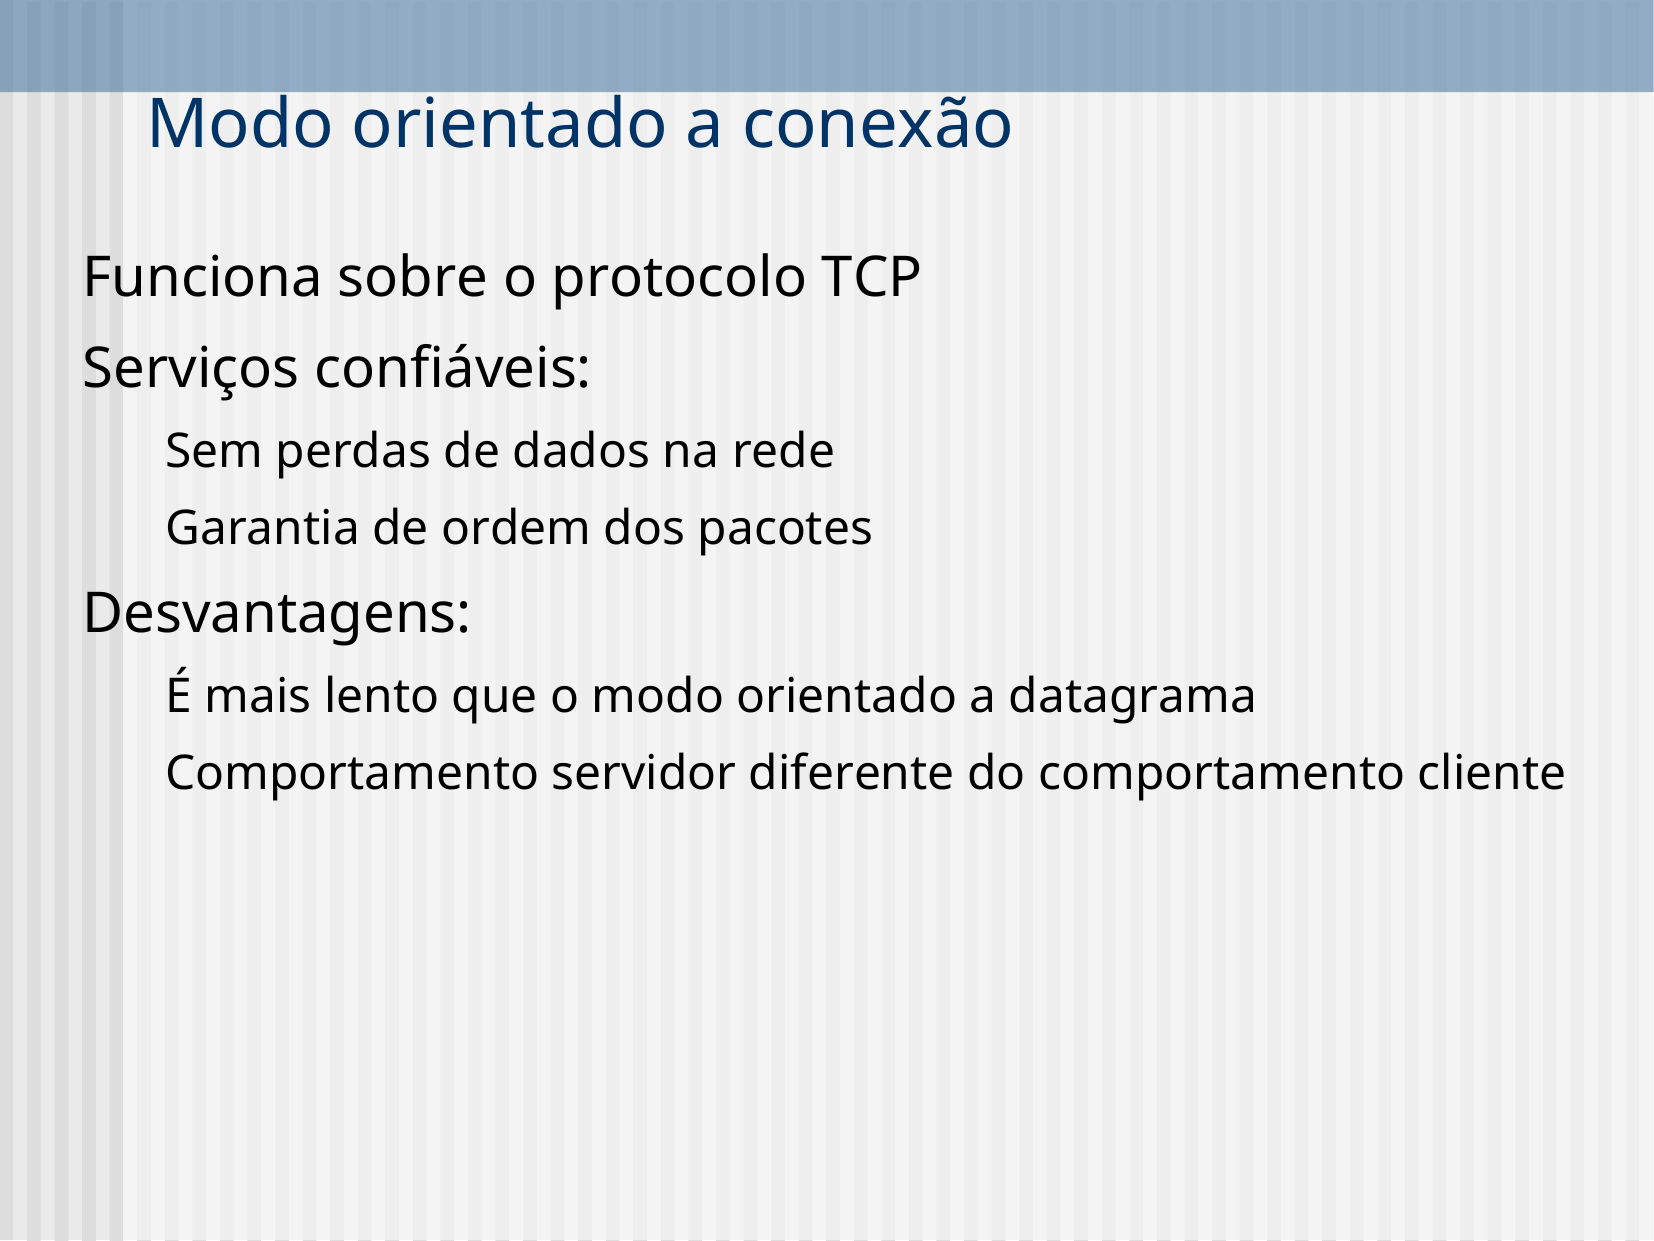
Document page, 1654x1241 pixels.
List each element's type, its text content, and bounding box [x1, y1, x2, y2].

title Modo orientado a conexão [146, 36, 1536, 204]
list Funciona sobre o protocolo TCP Serviços confiáveis: Sem perdas de dados na rede Garantia de ordem dos pacotes Desvantagens: É mais lento que o modo orientado a datagrama Comportamento servidor diferente do comportamento cliente [82, 236, 1571, 1094]
